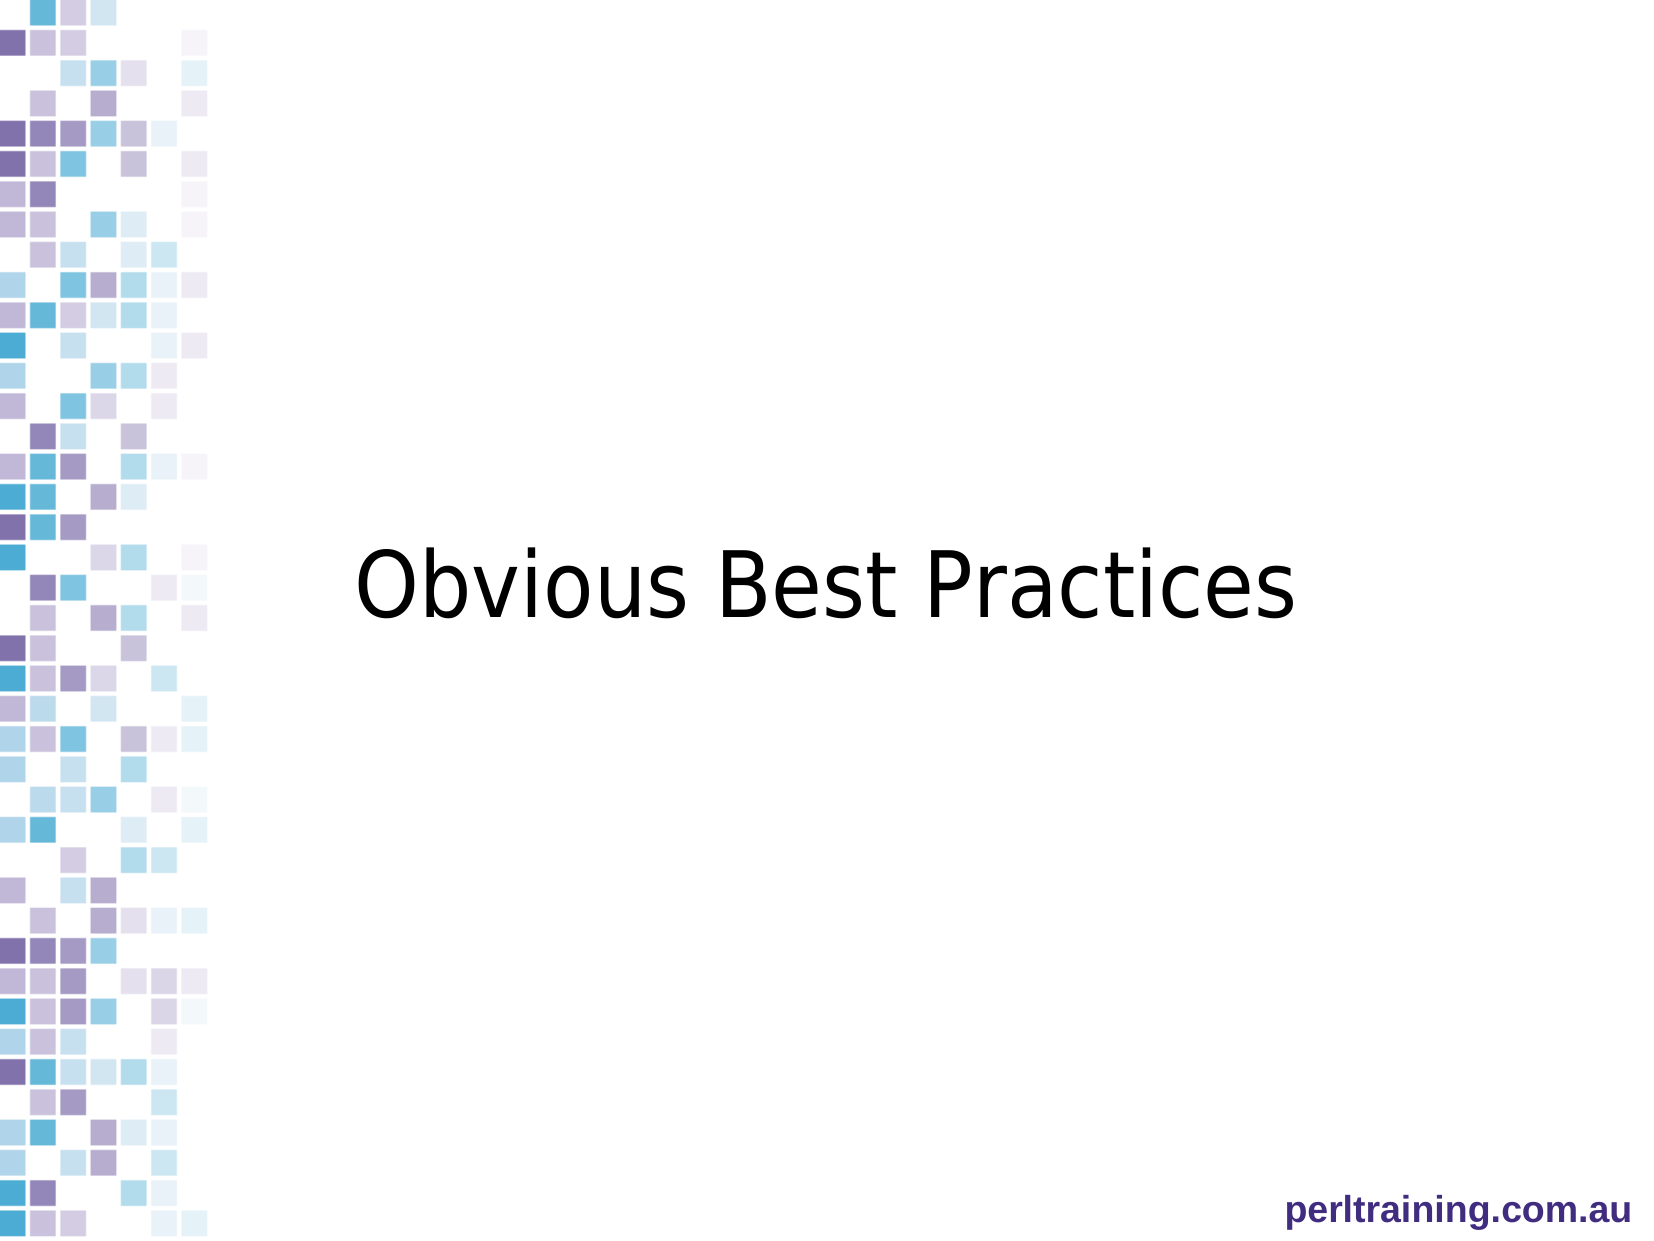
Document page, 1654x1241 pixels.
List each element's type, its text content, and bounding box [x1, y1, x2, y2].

title Obvious Best Practices [82, 49, 1571, 1123]
picture [0, 0, 212, 1241]
